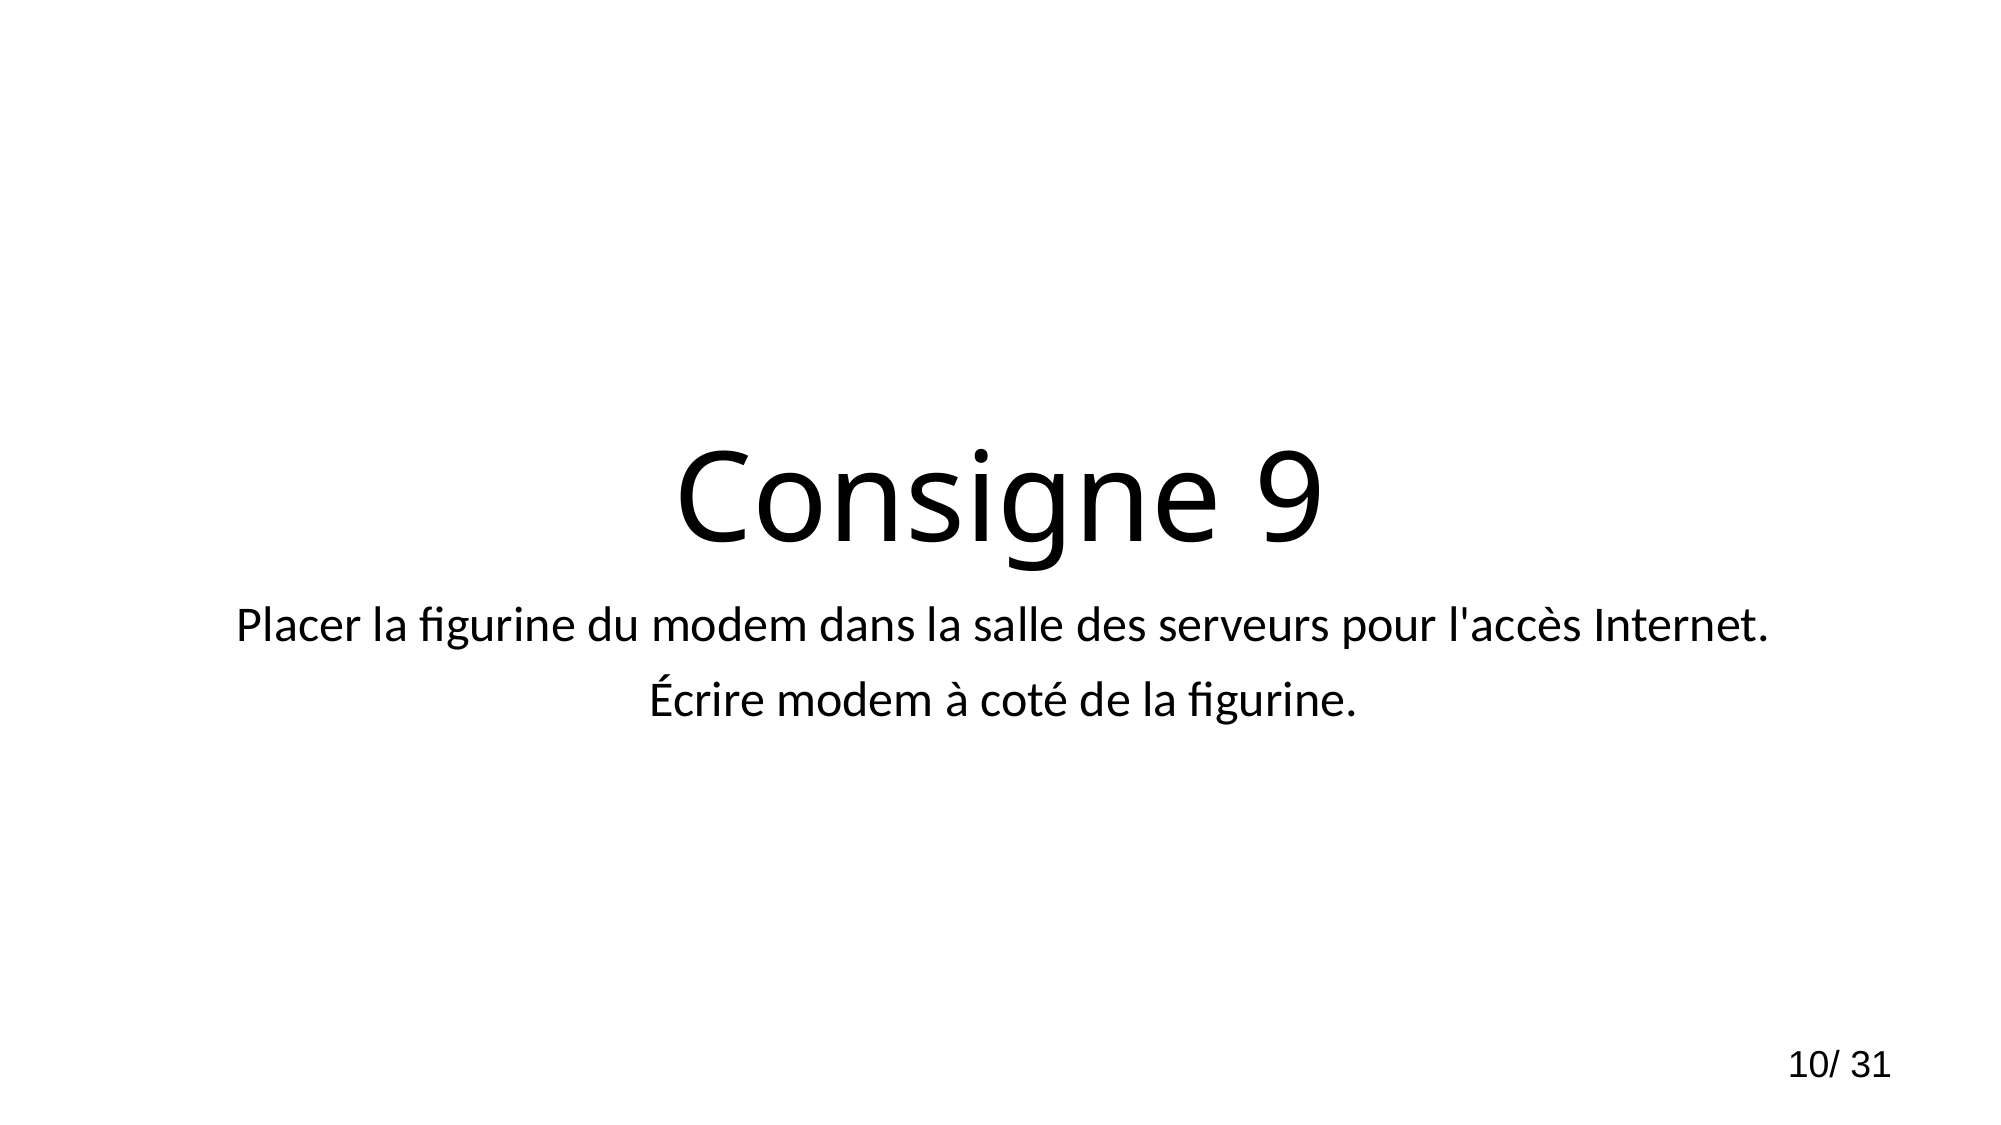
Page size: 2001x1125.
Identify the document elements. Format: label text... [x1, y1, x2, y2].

title Consigne 9 [249, 184, 1750, 576]
text_box 31/ 31 [1830, 1035, 1979, 1093]
subtitle Placer la figurine du modem dans la salle des serveurs pour l'accès Internet. Écrire modem à coté de la figurine. [131, 590, 1877, 863]
